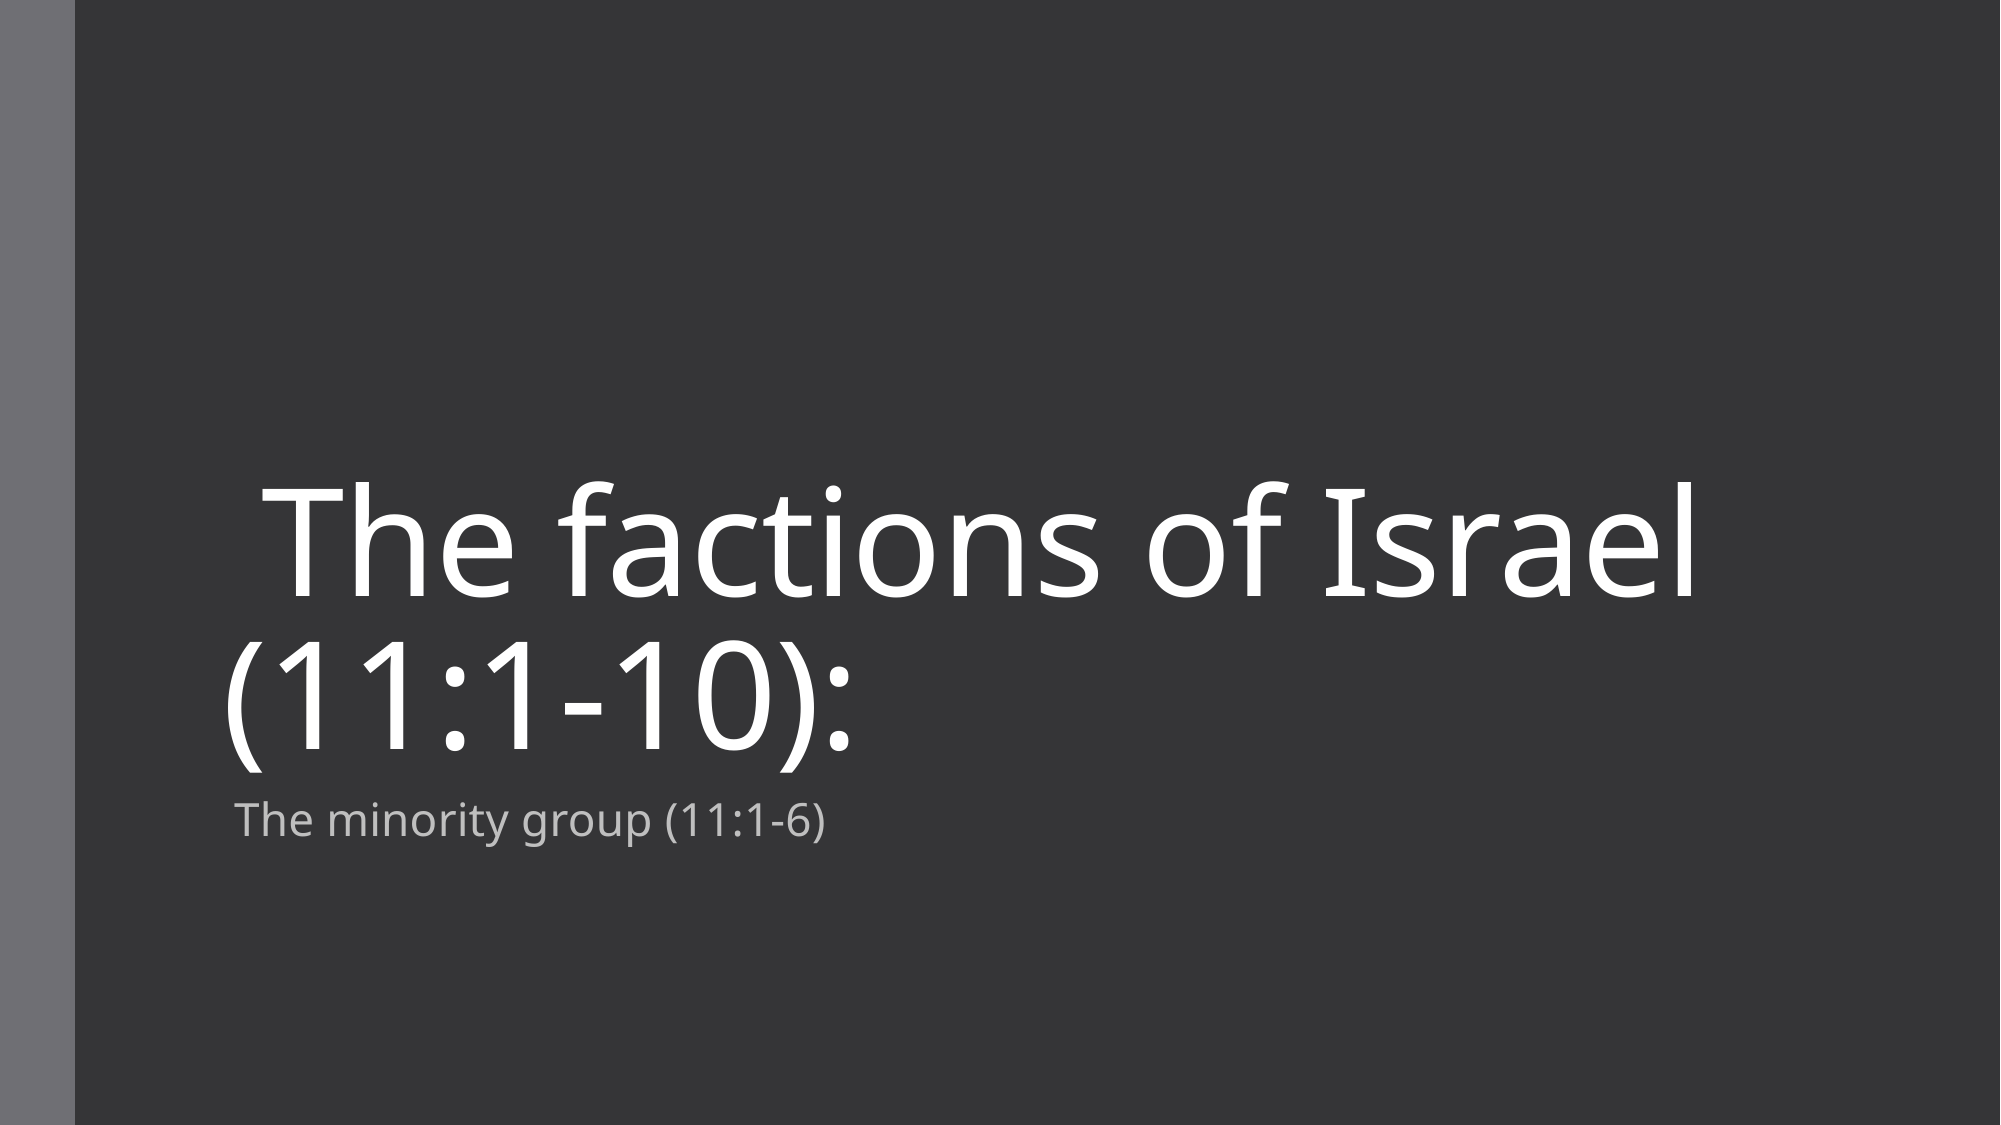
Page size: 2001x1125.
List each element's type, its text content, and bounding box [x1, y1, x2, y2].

title The factions of Israel (11:1-10): [206, 124, 1752, 787]
subtitle The minority group (11:1-6) [206, 787, 1752, 1066]
